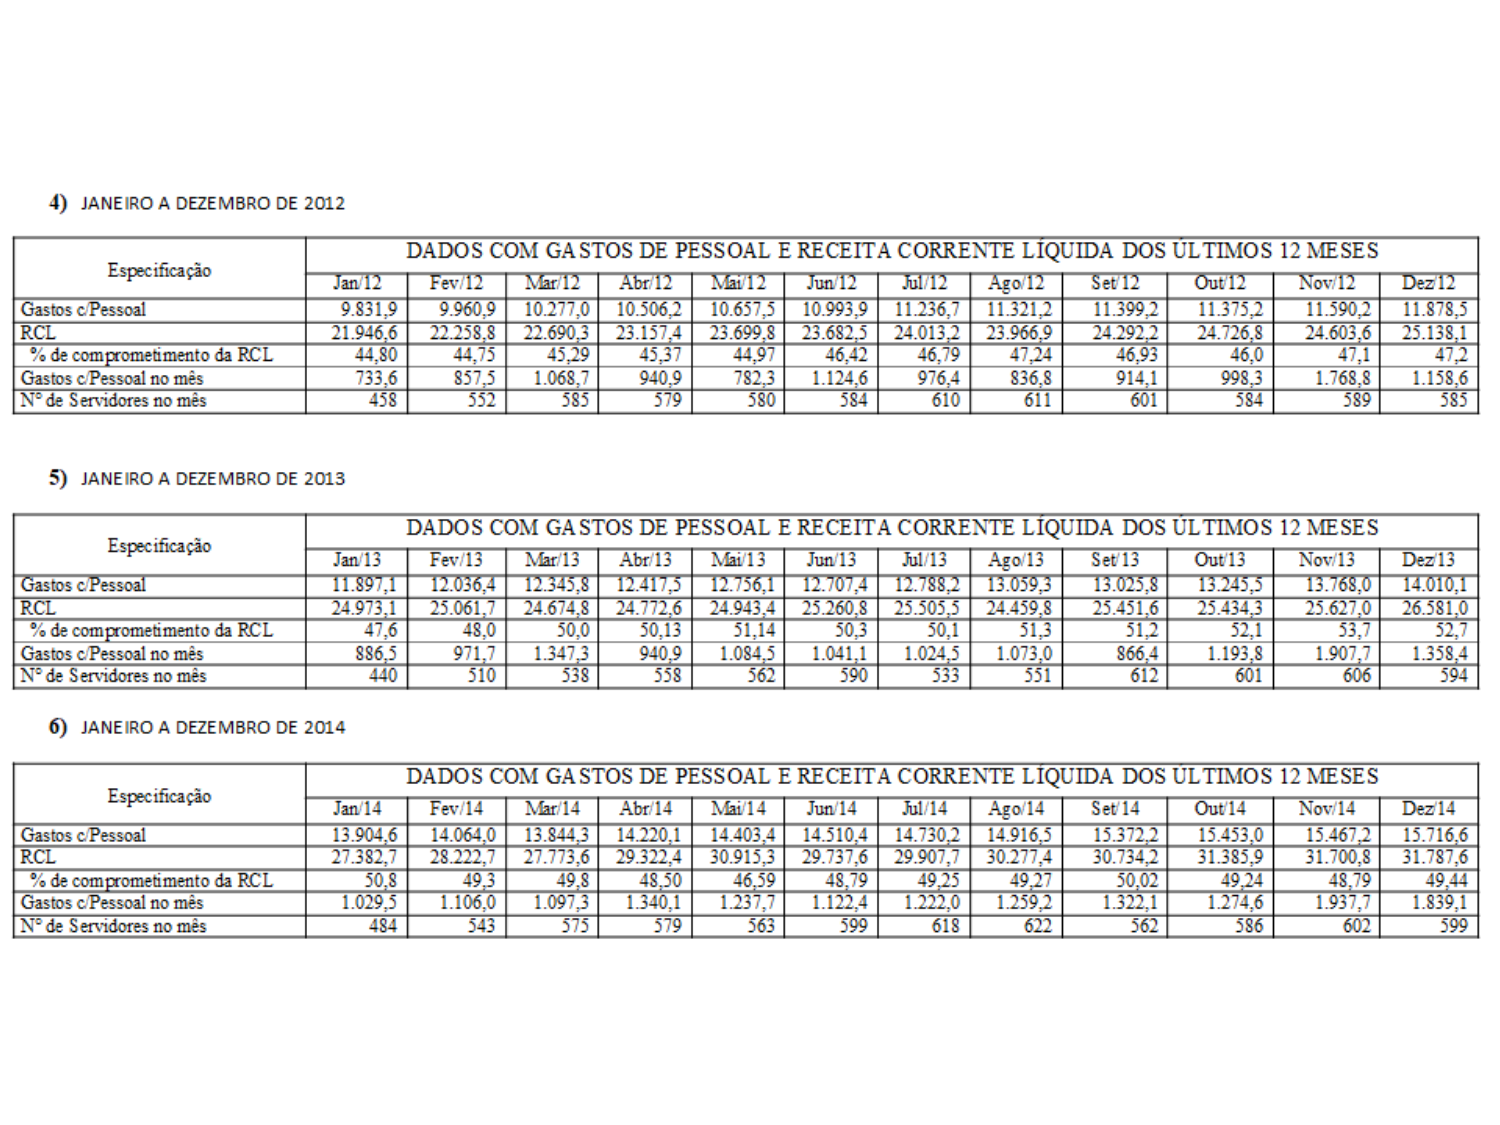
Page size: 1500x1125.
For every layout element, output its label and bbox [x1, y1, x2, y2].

picture [10, 180, 1484, 942]
